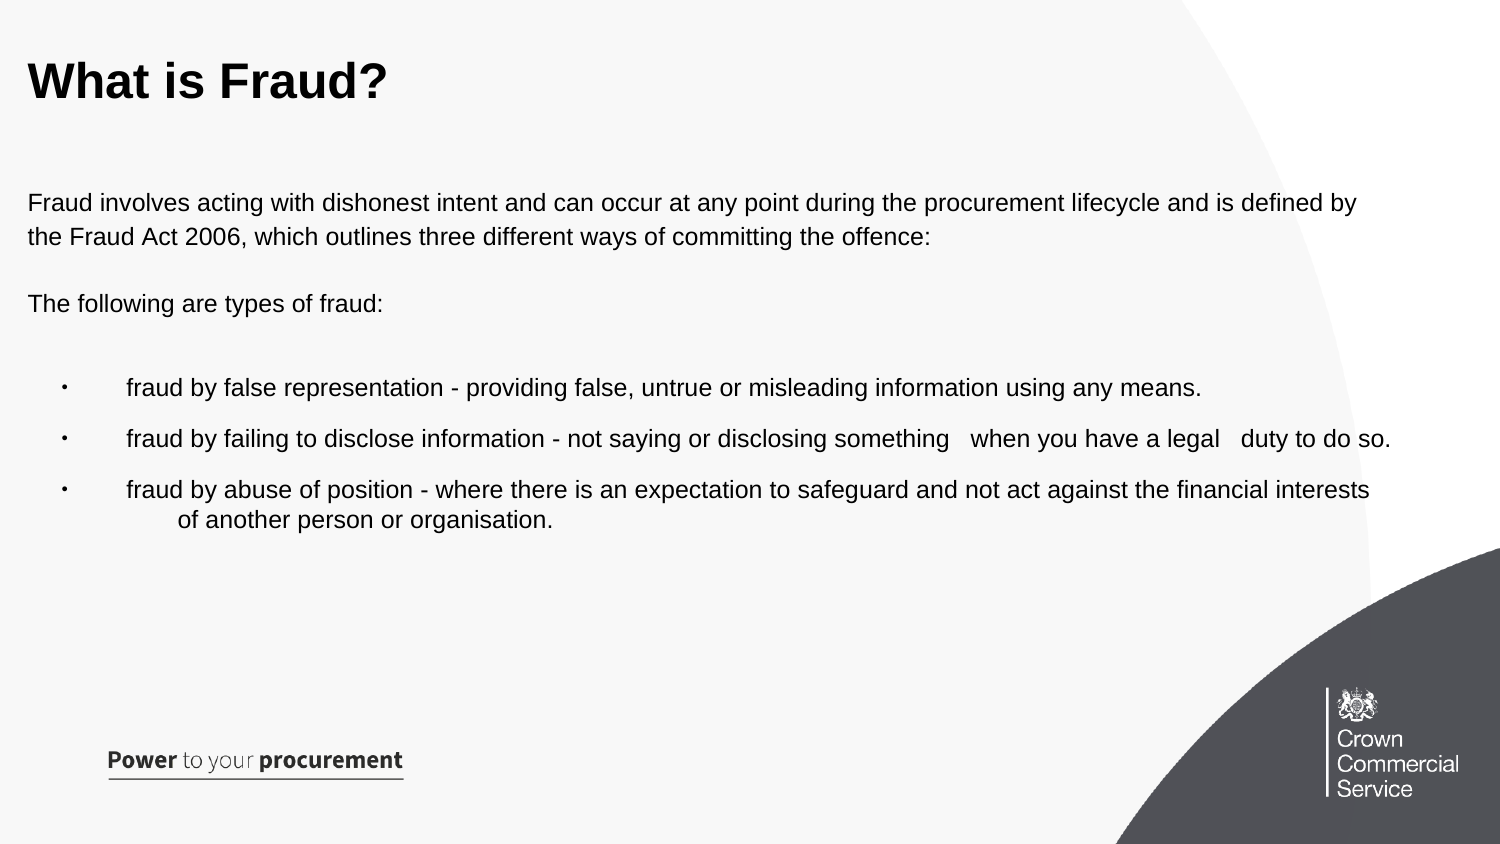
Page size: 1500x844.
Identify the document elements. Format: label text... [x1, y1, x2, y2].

text_box What is Fraud? [27, 41, 1335, 113]
text_box Fraud involves acting with dishonest intent and can occur at any point during the procurement lifecycle and is defined by the Fraud Act 2006, which outlines three different ways of committing the offence: The following are types of fraud: fraud by false representation - providing false, untrue or misleading information using any means. fraud by failing to disclose information - not saying or disclosing something when you have a legal duty to do so. fraud by abuse of position - where there is an expectation to safeguard and not act against the financial interests of another person or organisation. [27, 113, 1401, 792]
